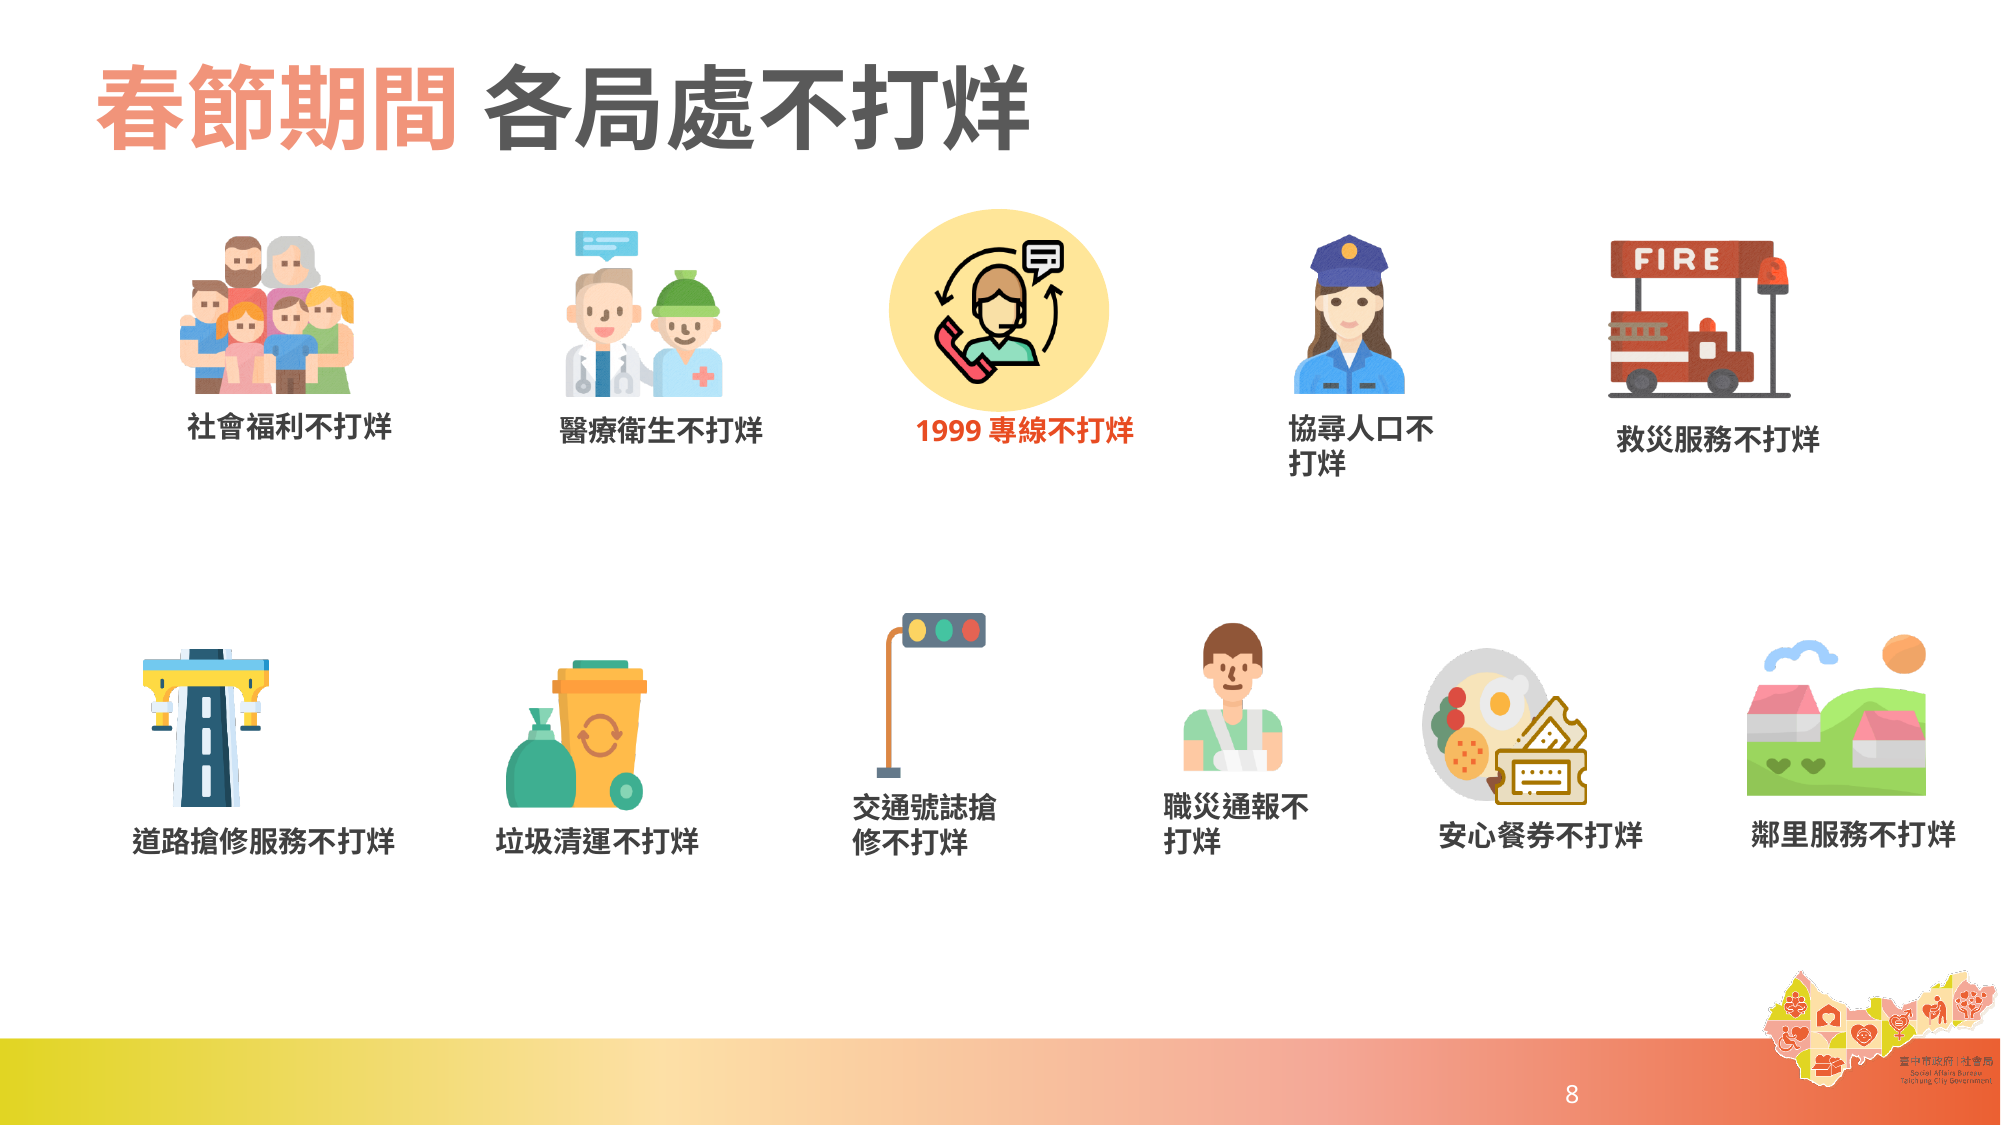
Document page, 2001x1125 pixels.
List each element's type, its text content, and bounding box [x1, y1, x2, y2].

text_box 協尋人口不打烊 [1255, 403, 1462, 488]
picture [554, 231, 733, 397]
text_box 1999專線不打烊 [882, 405, 1157, 455]
text_box 安心餐券不打烊 [1406, 810, 1665, 860]
picture [143, 649, 269, 807]
picture [934, 241, 1064, 384]
text_box 鄰里服務不打烊 [1719, 808, 1978, 859]
picture [1608, 239, 1791, 399]
text_box 垃圾清運不打烊 [462, 816, 722, 866]
picture [1422, 648, 1587, 805]
picture [1154, 615, 1311, 778]
text_box 道路搶修服務不打烊 [99, 816, 418, 866]
text_box [888, 208, 1110, 405]
title 春節期間 各局處不打烊 [79, 35, 1924, 190]
text_box 職災通報不打烊 [1131, 781, 1338, 866]
text_box 交通號誌搶修不打烊 [819, 782, 1026, 867]
picture [171, 228, 362, 401]
picture [506, 654, 647, 816]
text_box 8 [1550, 1065, 2000, 1125]
text_box 醫療衛生不打烊 [526, 405, 786, 455]
picture [1265, 226, 1433, 402]
text_box 救災服務不打烊 [1583, 414, 1843, 464]
picture [1747, 634, 1926, 796]
text_box 社會福利不打烊 [155, 401, 414, 451]
picture [866, 613, 996, 778]
